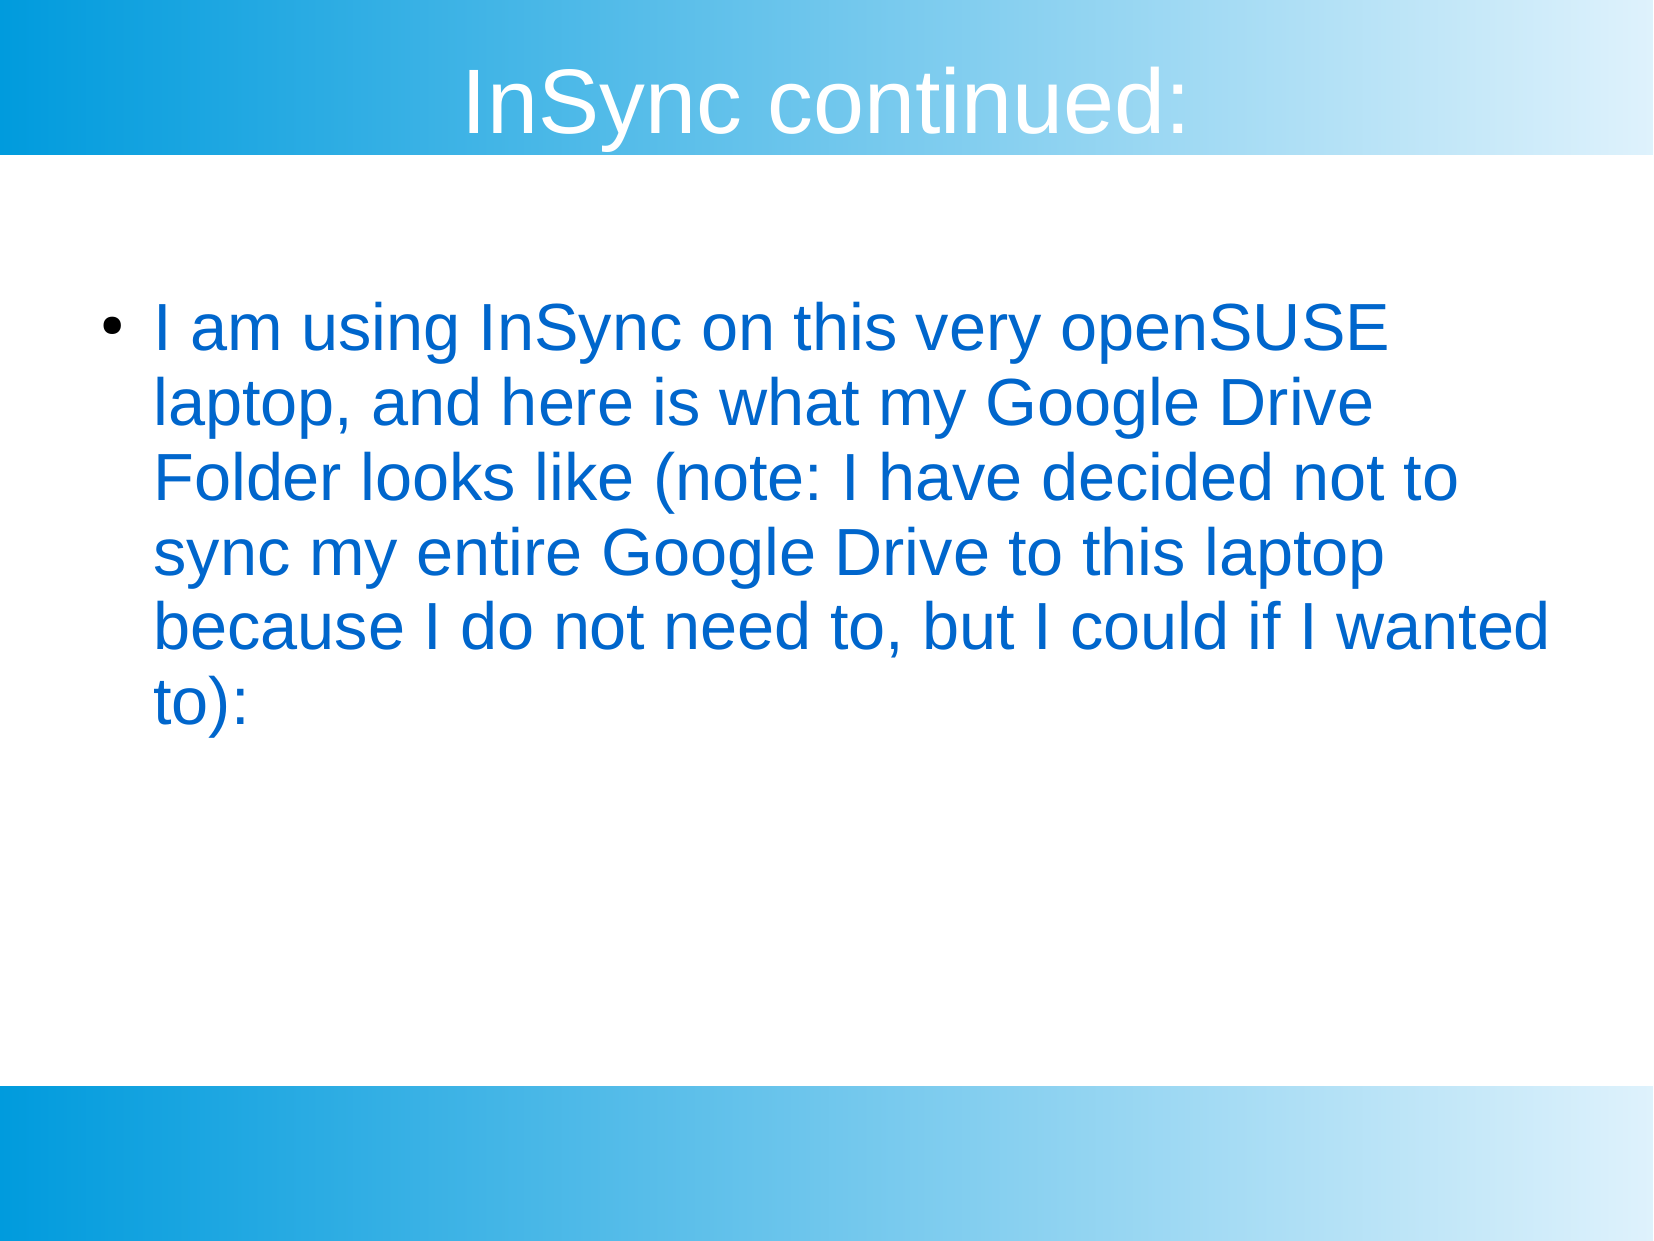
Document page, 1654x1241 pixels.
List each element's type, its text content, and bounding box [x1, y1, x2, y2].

title InSync continued: [82, 49, 1571, 155]
list I am using InSync on this very openSUSE laptop, and here is what my Google Drive Folder looks like (note: I have decided not to sync my entire Google Drive to this laptop because I do not need to, but I could if I wanted to): [82, 290, 1571, 1010]
